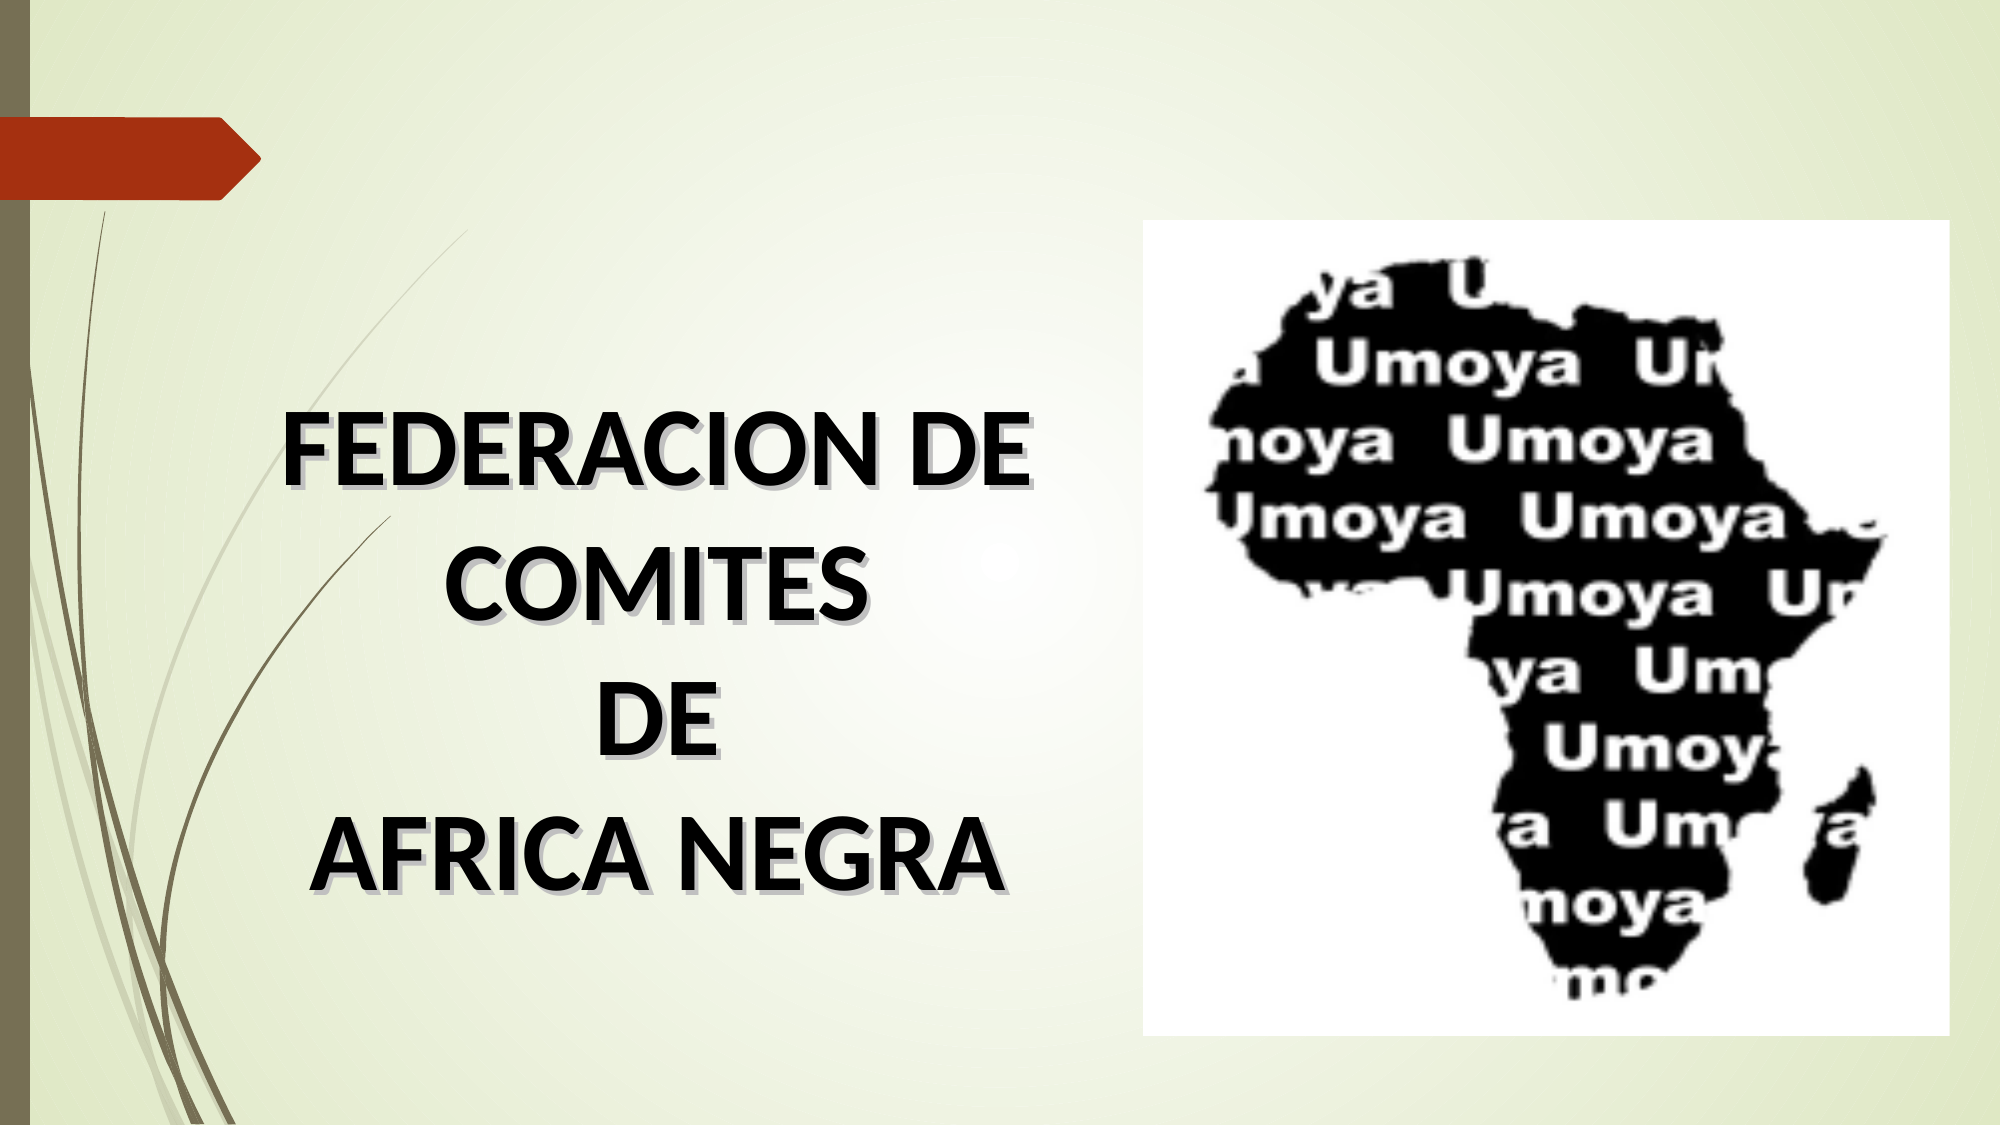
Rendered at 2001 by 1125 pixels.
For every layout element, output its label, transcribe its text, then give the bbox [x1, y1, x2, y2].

picture [1143, 220, 1950, 1039]
text_box FEDERACION DE COMITES DE AFRICA NEGRA [266, 366, 1050, 921]
